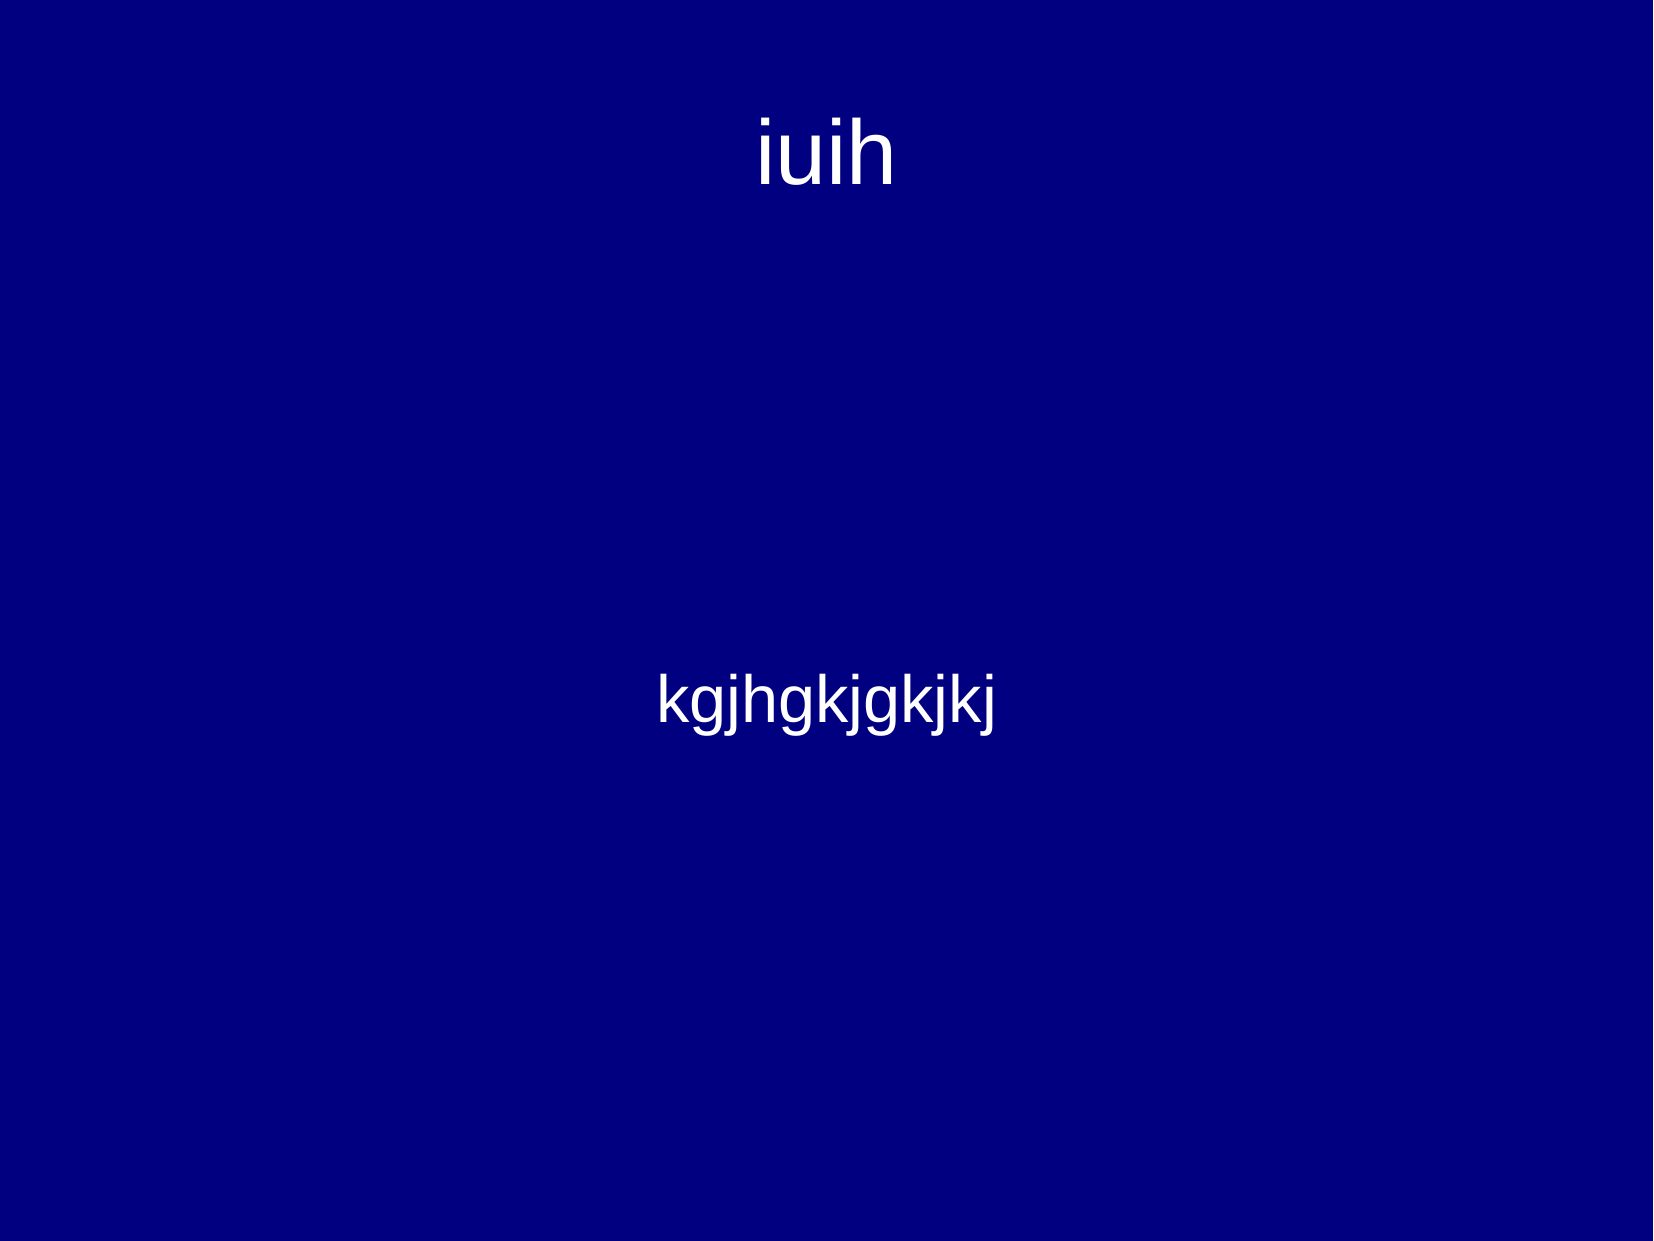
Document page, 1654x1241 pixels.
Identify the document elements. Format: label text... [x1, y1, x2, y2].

subtitle kgjhgkjgkjkj [82, 290, 1571, 1109]
title iuih [82, 49, 1571, 257]
